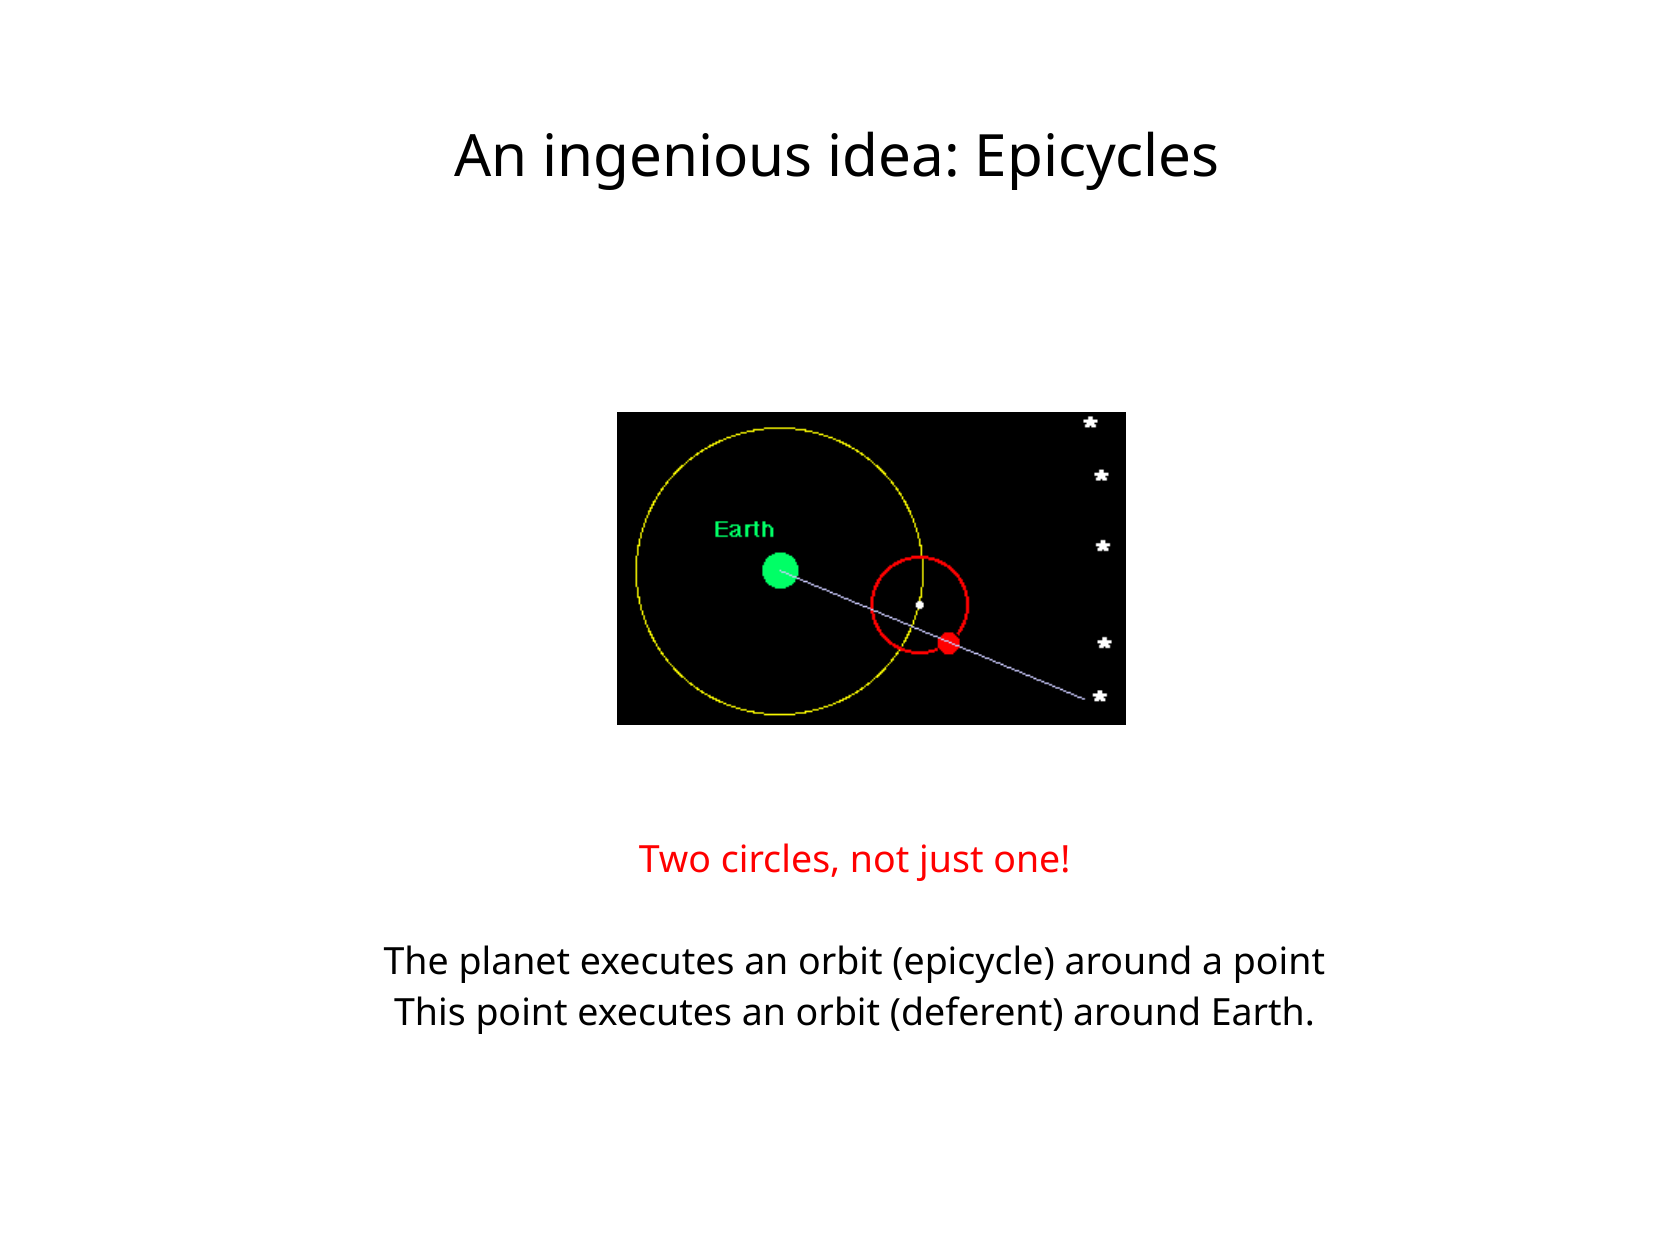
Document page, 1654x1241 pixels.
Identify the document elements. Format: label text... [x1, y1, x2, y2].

text_box Two circles, not just one! The planet executes an orbit (epicycle) around a point This point executes an orbit (deferent) around Earth. [198, 825, 1512, 1101]
title An ingenious idea: Epicycles [82, 49, 1571, 257]
picture [617, 412, 1126, 725]
